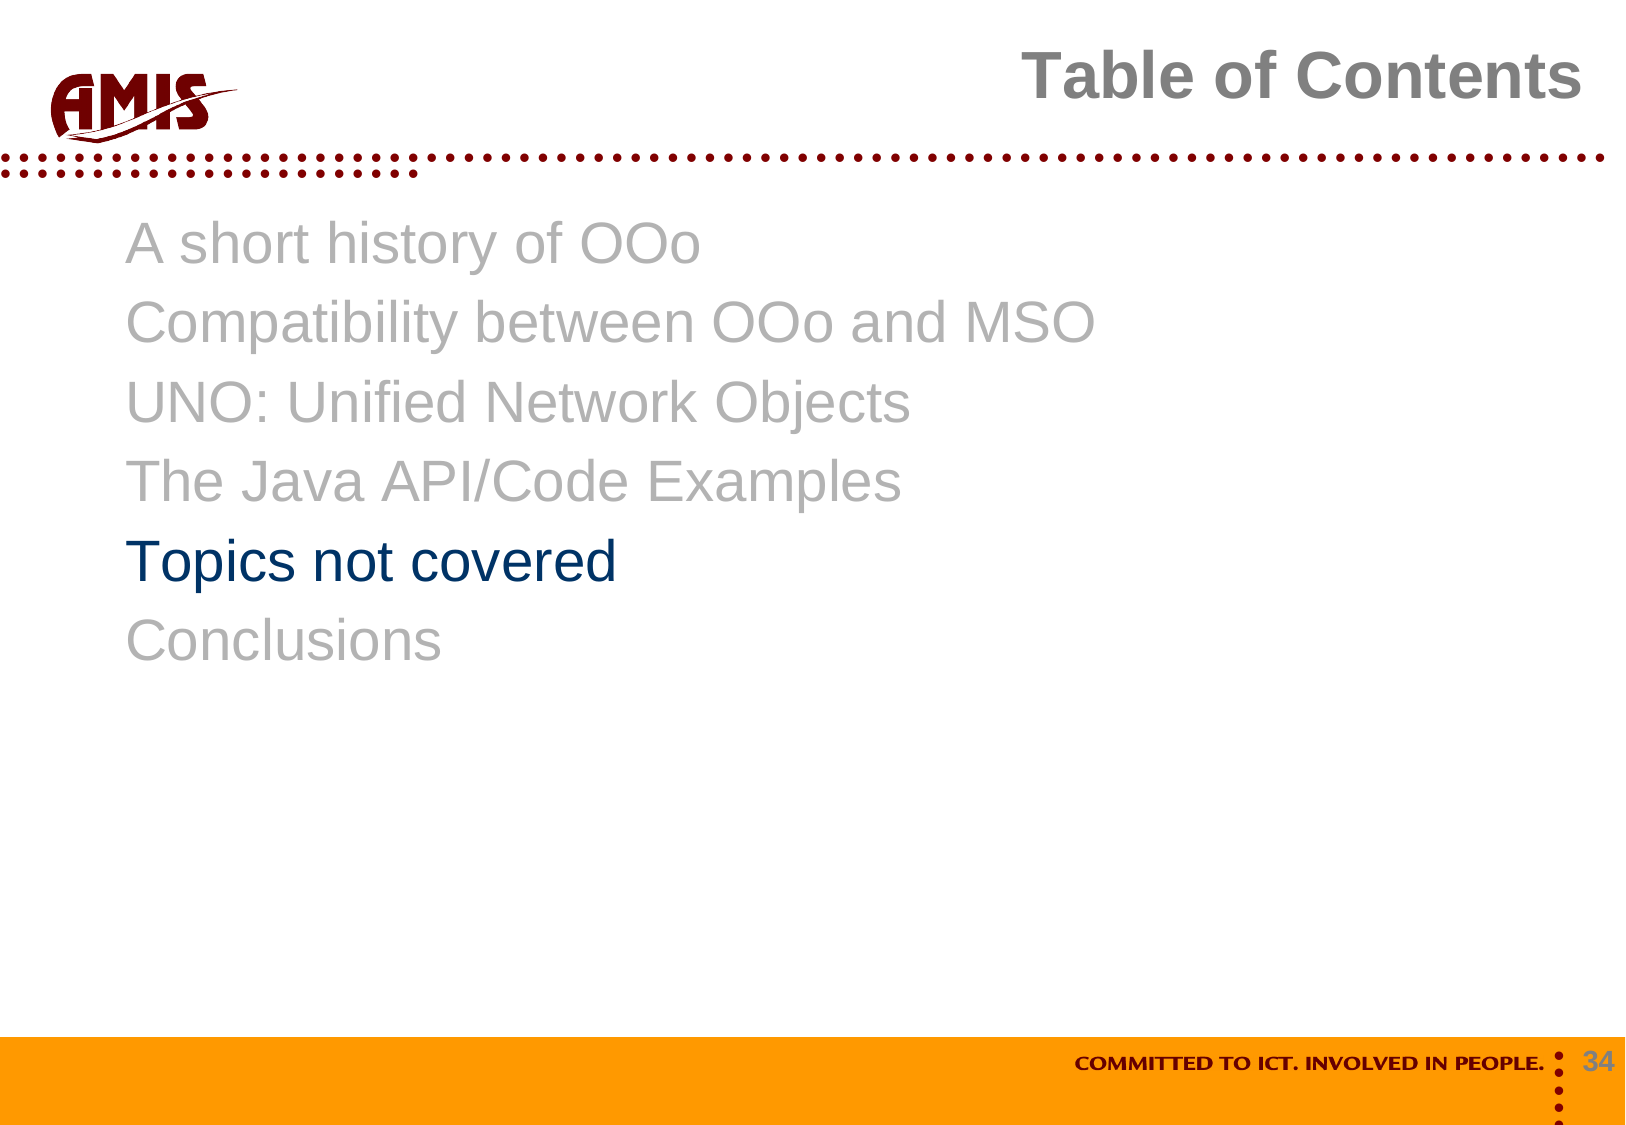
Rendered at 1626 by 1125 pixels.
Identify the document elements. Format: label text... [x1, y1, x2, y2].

title Table of Contents [262, 27, 1585, 123]
list A short history of OOo Compatibility between OOo and MSO UNO: Unified Network Objects The Java API/Code Examples Topics not covered Conclusions [124, 210, 1500, 1061]
picture [1074, 1055, 1544, 1071]
picture [50, 73, 238, 144]
